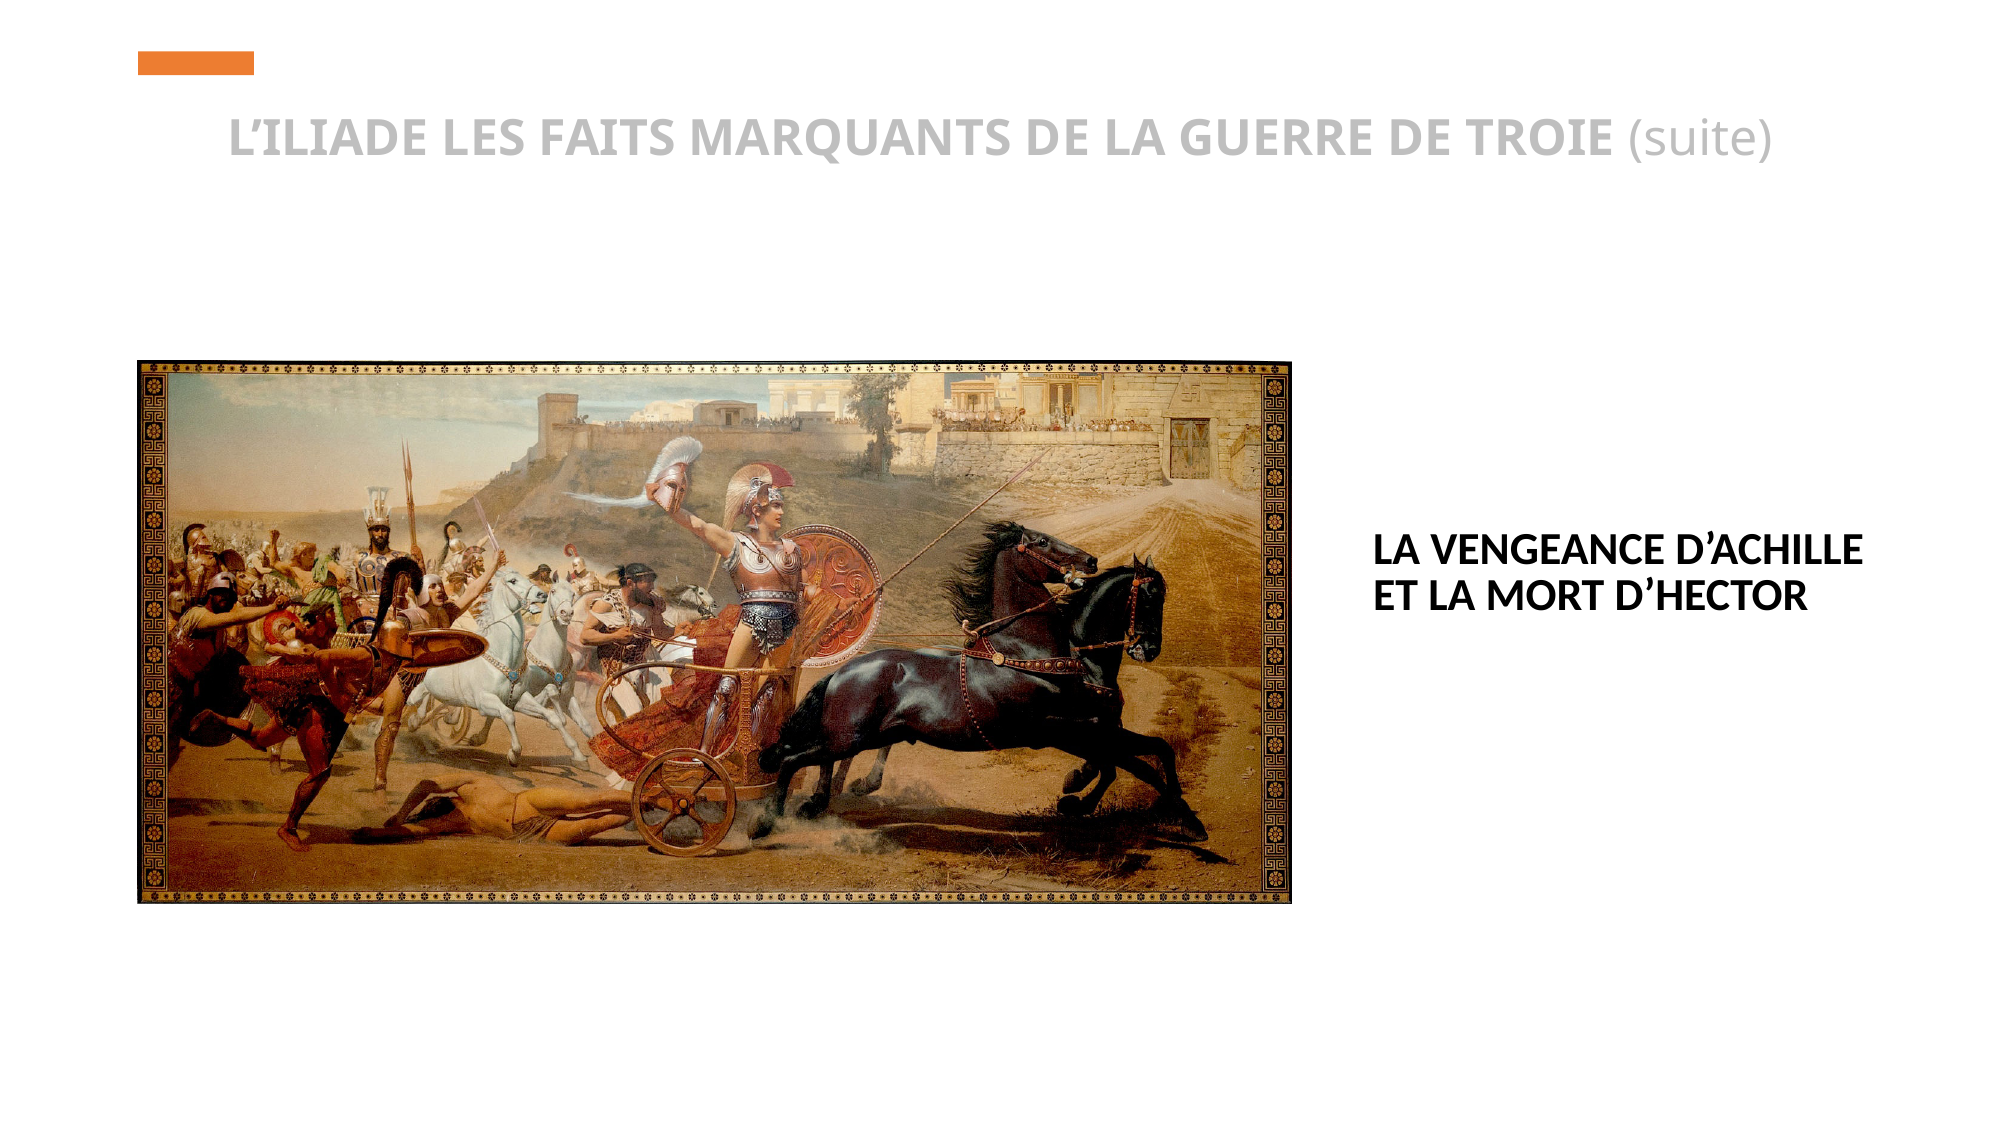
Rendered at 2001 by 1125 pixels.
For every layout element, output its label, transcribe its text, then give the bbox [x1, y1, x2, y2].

text_box [138, 51, 254, 76]
title L’ILIADE LES FAITS MARQUANTS DE LA GUERRE DE TROIE (suite) [99, 44, 1900, 233]
picture [137, 360, 1292, 904]
text_box LA VENGEANCE D’ACHILLE ET LA MORT D’HECTOR [1358, 523, 1879, 650]
